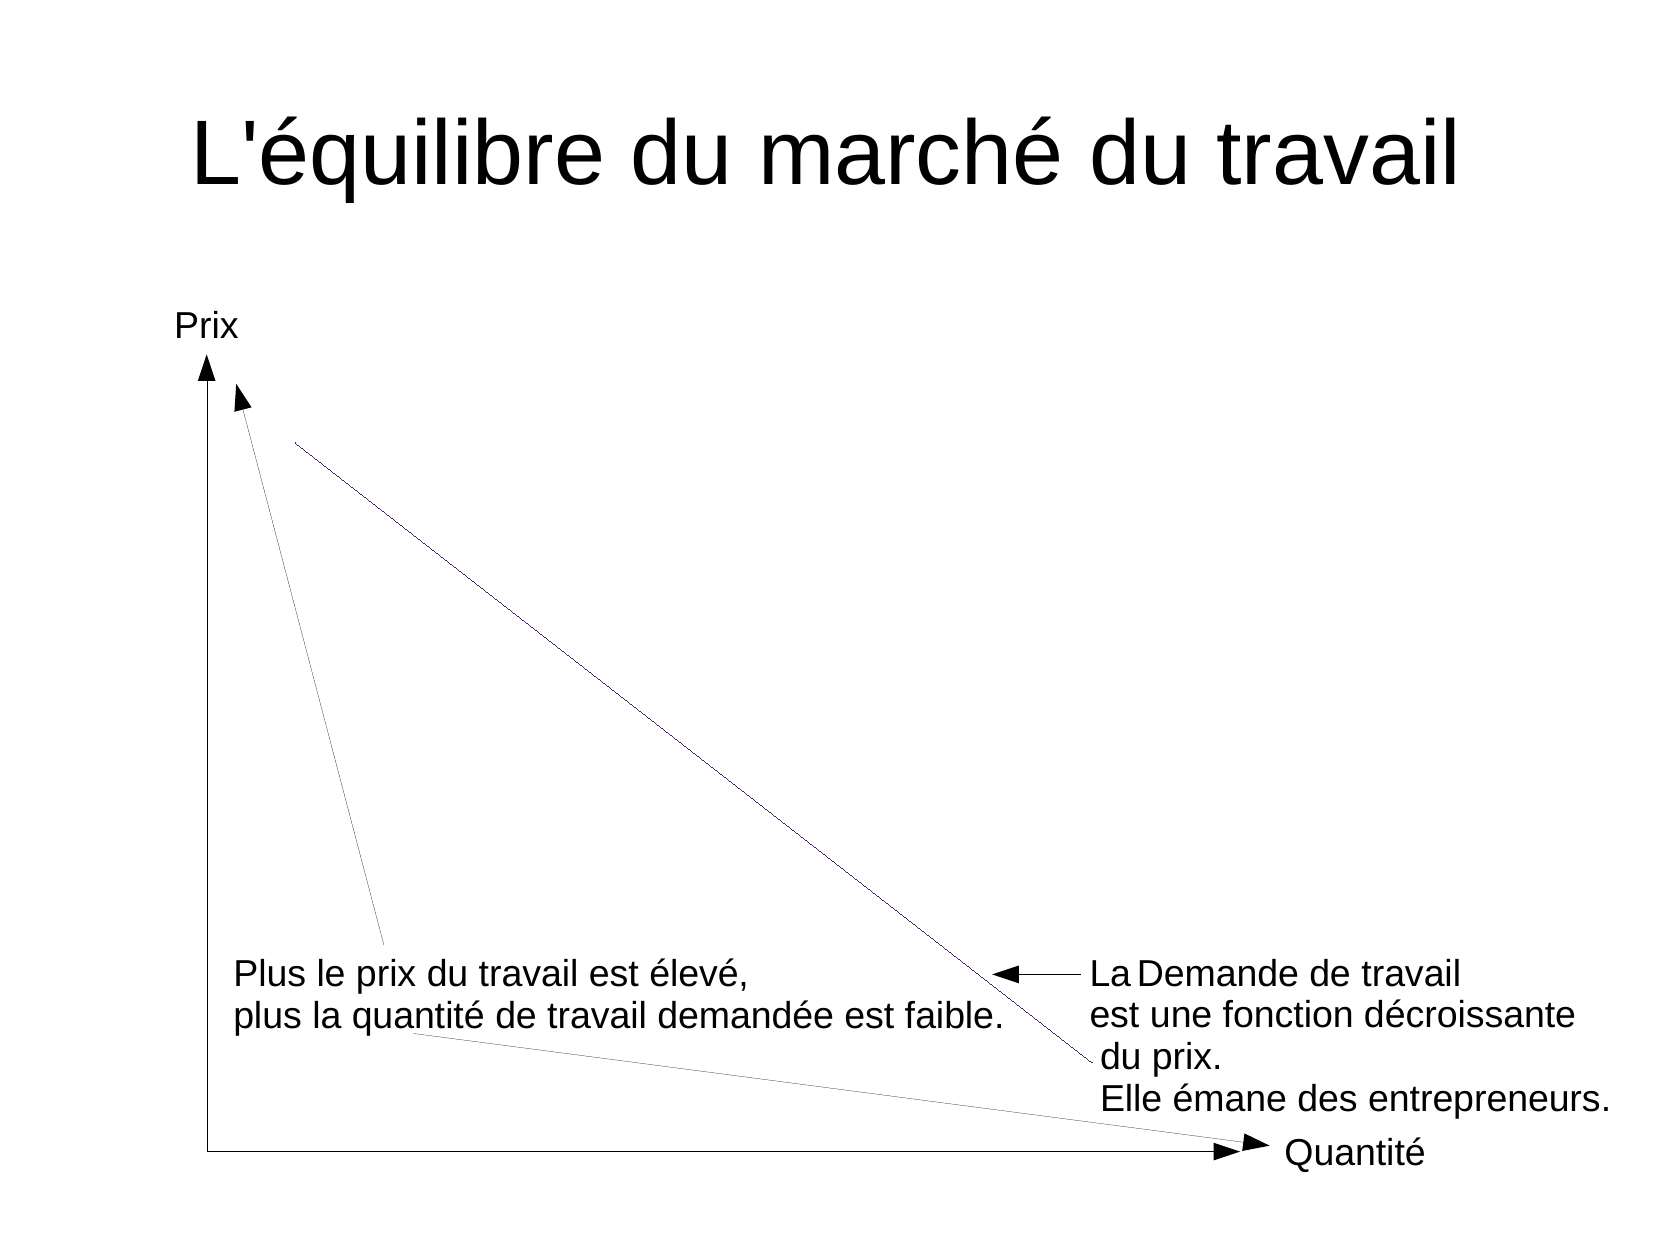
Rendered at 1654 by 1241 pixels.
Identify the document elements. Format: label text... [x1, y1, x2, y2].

title L'équilibre du marché du travail [82, 49, 1571, 257]
text_box est une fonction décroissante du prix. Elle émane des entrepreneurs. [1074, 986, 1628, 1127]
text_box La [1074, 944, 1147, 986]
text_box Quantité [1269, 1127, 1442, 1182]
text_box Plus le prix du travail est élevé, plus la quantité de travail demandée est faible. [218, 944, 1022, 1044]
text_box Demande de travail [1147, 944, 1477, 986]
text_box Prix [159, 297, 254, 355]
